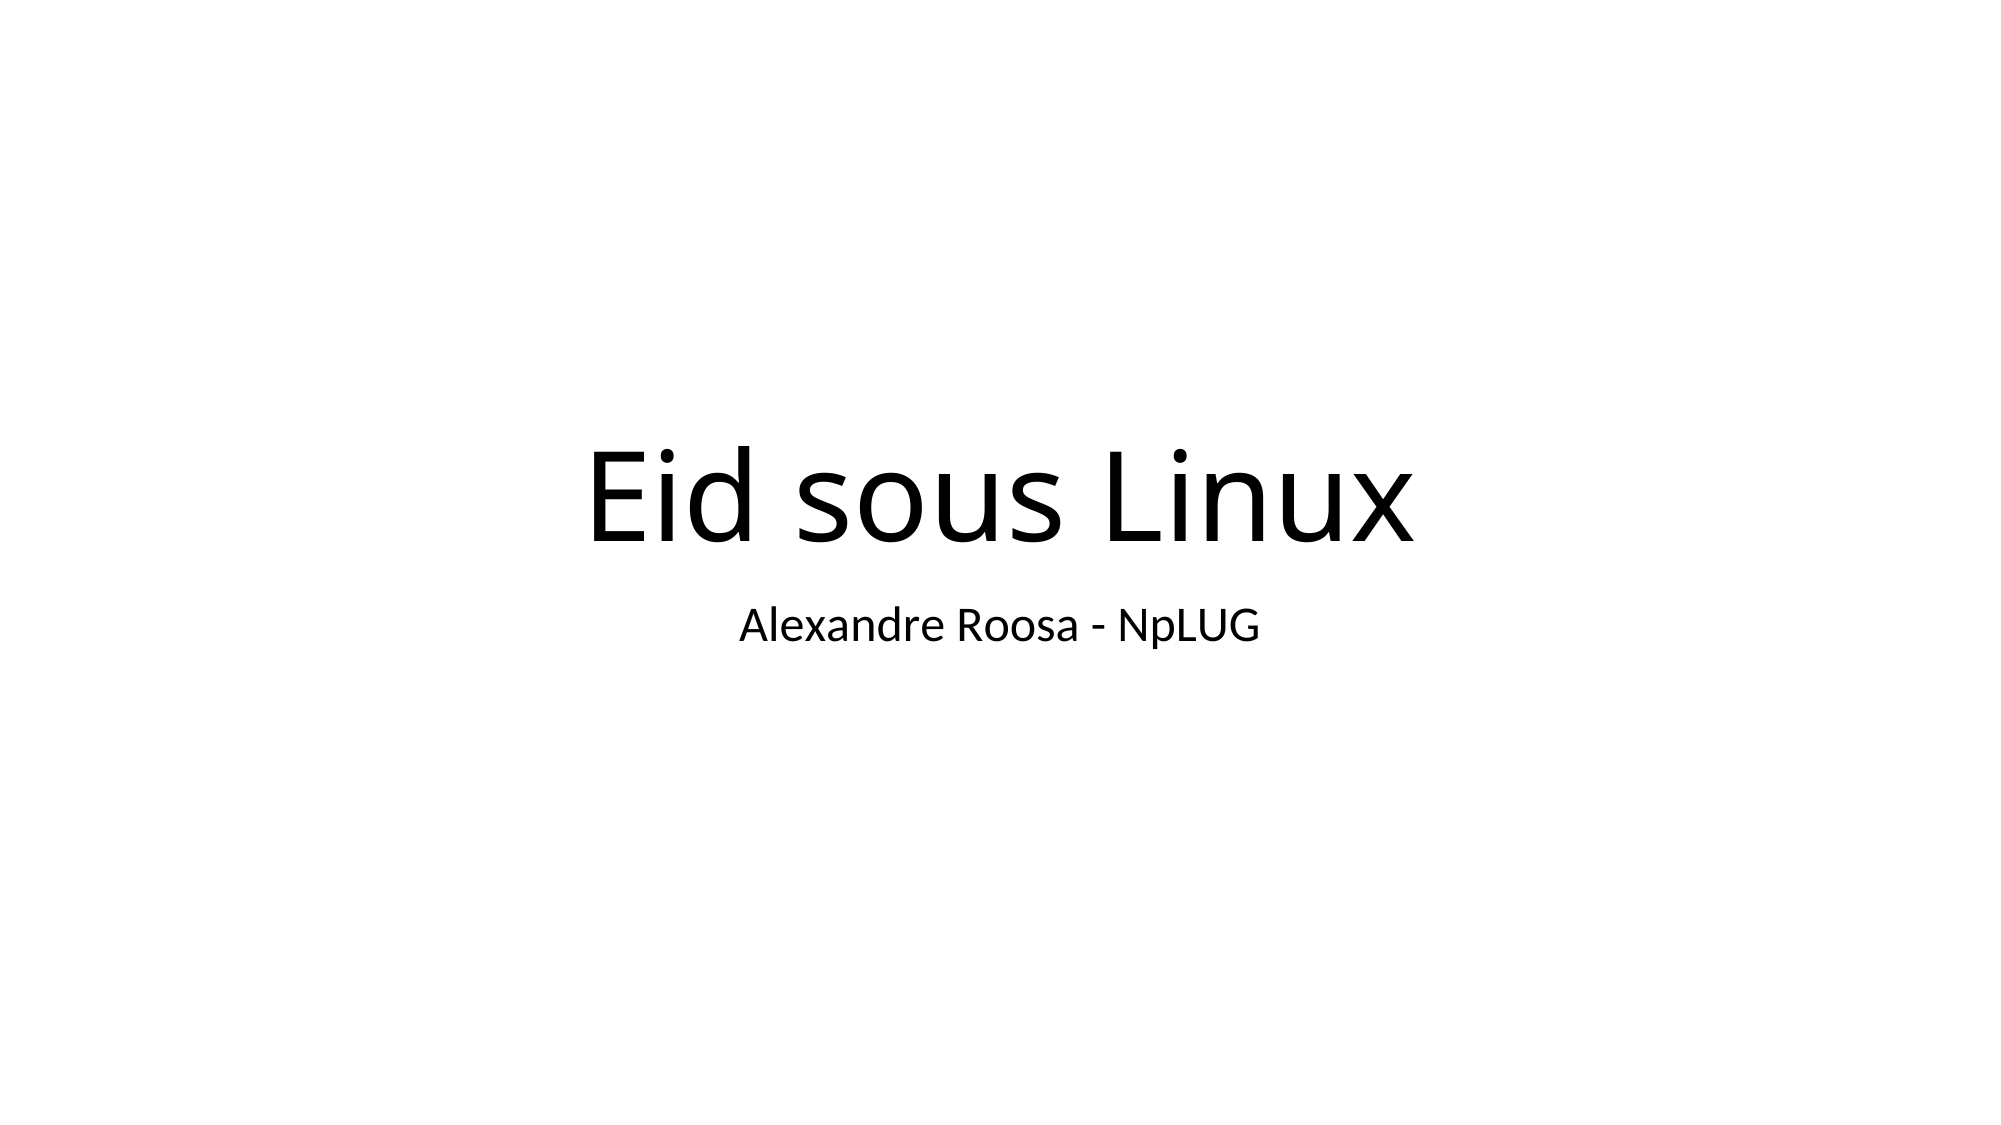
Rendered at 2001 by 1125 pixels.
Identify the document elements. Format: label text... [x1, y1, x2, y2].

text_box Eid sous Linux [249, 184, 1751, 576]
text_box Alexandre Roosa - NpLUG [249, 590, 1751, 863]
